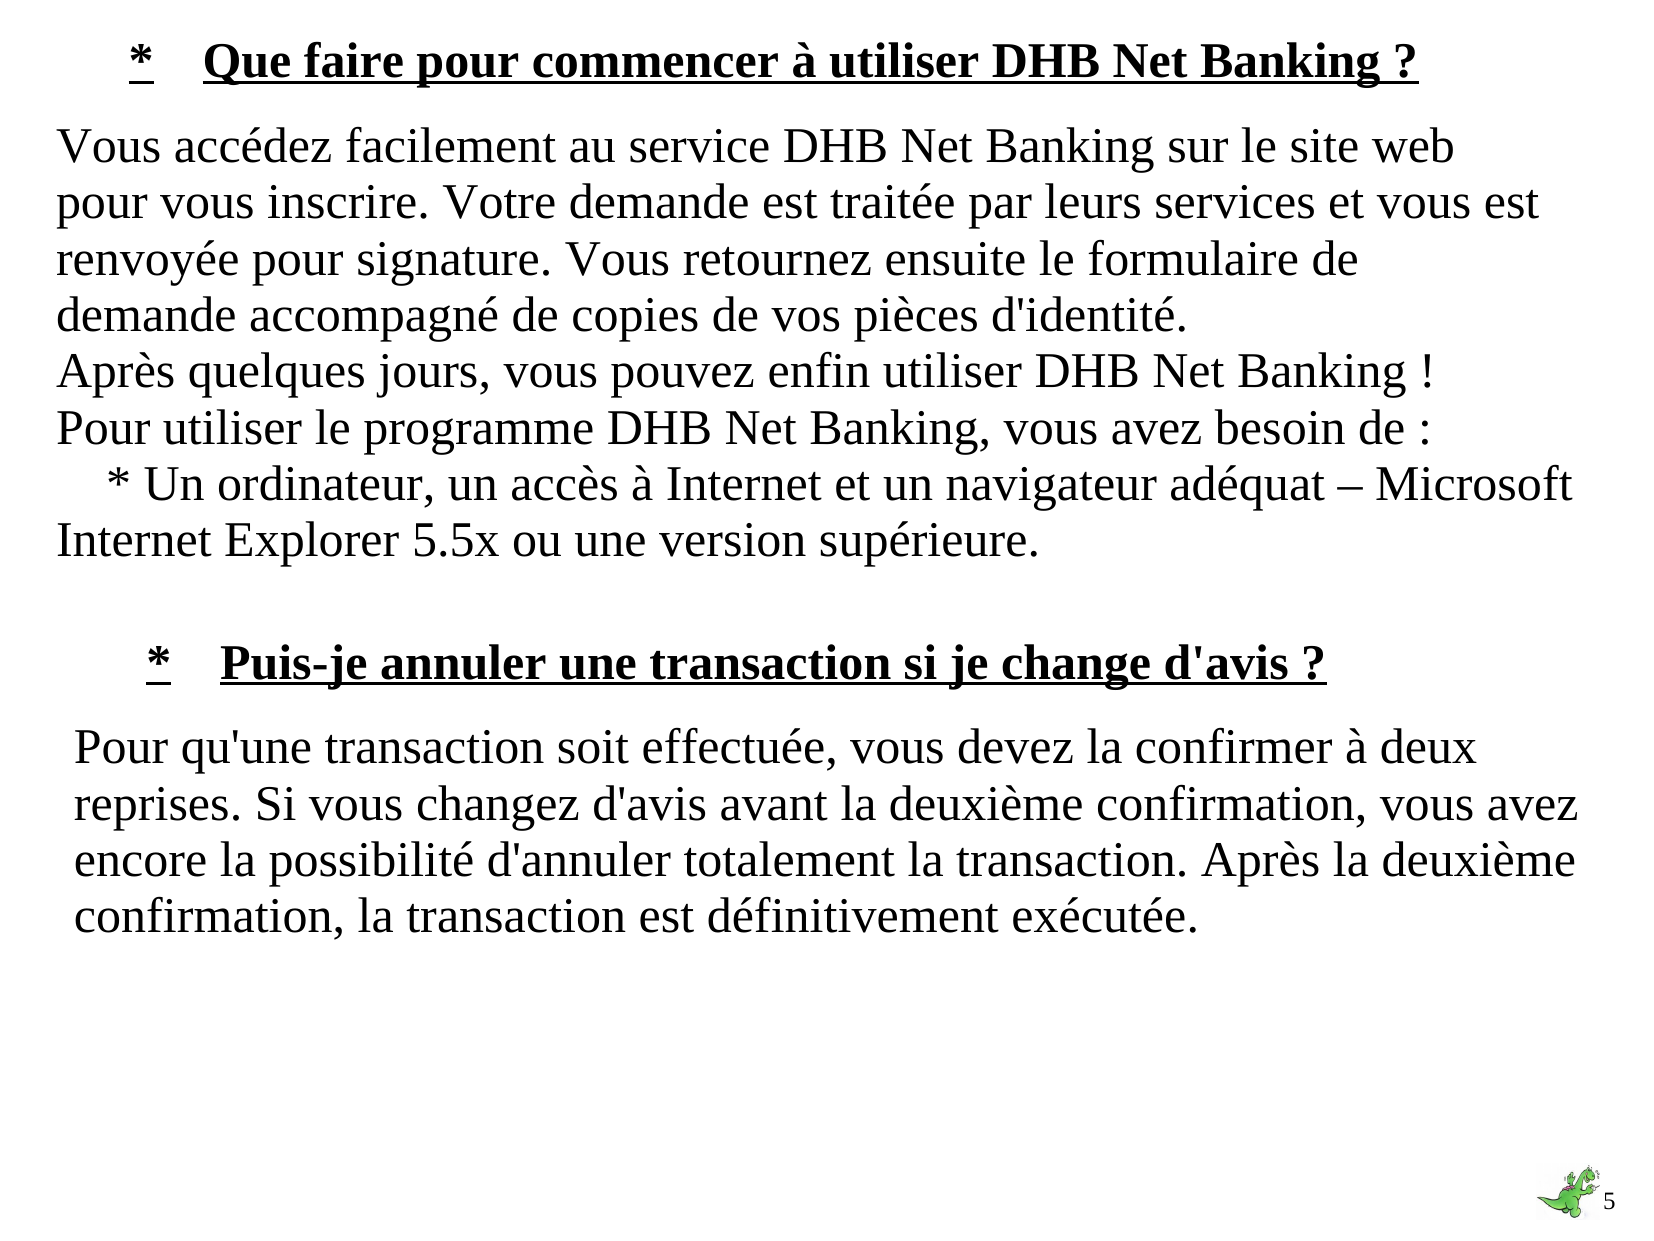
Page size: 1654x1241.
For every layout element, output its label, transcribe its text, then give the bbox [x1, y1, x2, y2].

text_box * Que faire pour commencer à utiliser DHB Net Banking ? Vous accédez facilement au service DHB Net Banking sur le site web pour vous inscrire. Votre demande est traitée par leurs services et vous est renvoyée pour signature. Vous retournez ensuite le formulaire de demande accompagné de copies de vos pièces d'identité. Après quelques jours, vous pouvez enfin utiliser DHB Net Banking ! Pour utiliser le programme DHB Net Banking, vous avez besoin de : * Un ordinateur, un accès à Internet et un navigateur adéquat – Microsoft Internet Explorer 5.5x ou une version supérieure. [41, 48, 1607, 675]
picture [1536, 1163, 1600, 1220]
text_box * Puis-je annuler une transaction si je change d'avis ? Pour qu'une transaction soit effectuée, vous devez la confirmer à deux reprises. Si vous changez d'avis avant la deuxième confirmation, vous avez encore la possibilité d'annuler totalement la transaction. Après la deuxième confirmation, la transaction est définitivement exécutée. [59, 649, 1625, 971]
text_box 5 [1603, 1187, 1632, 1216]
